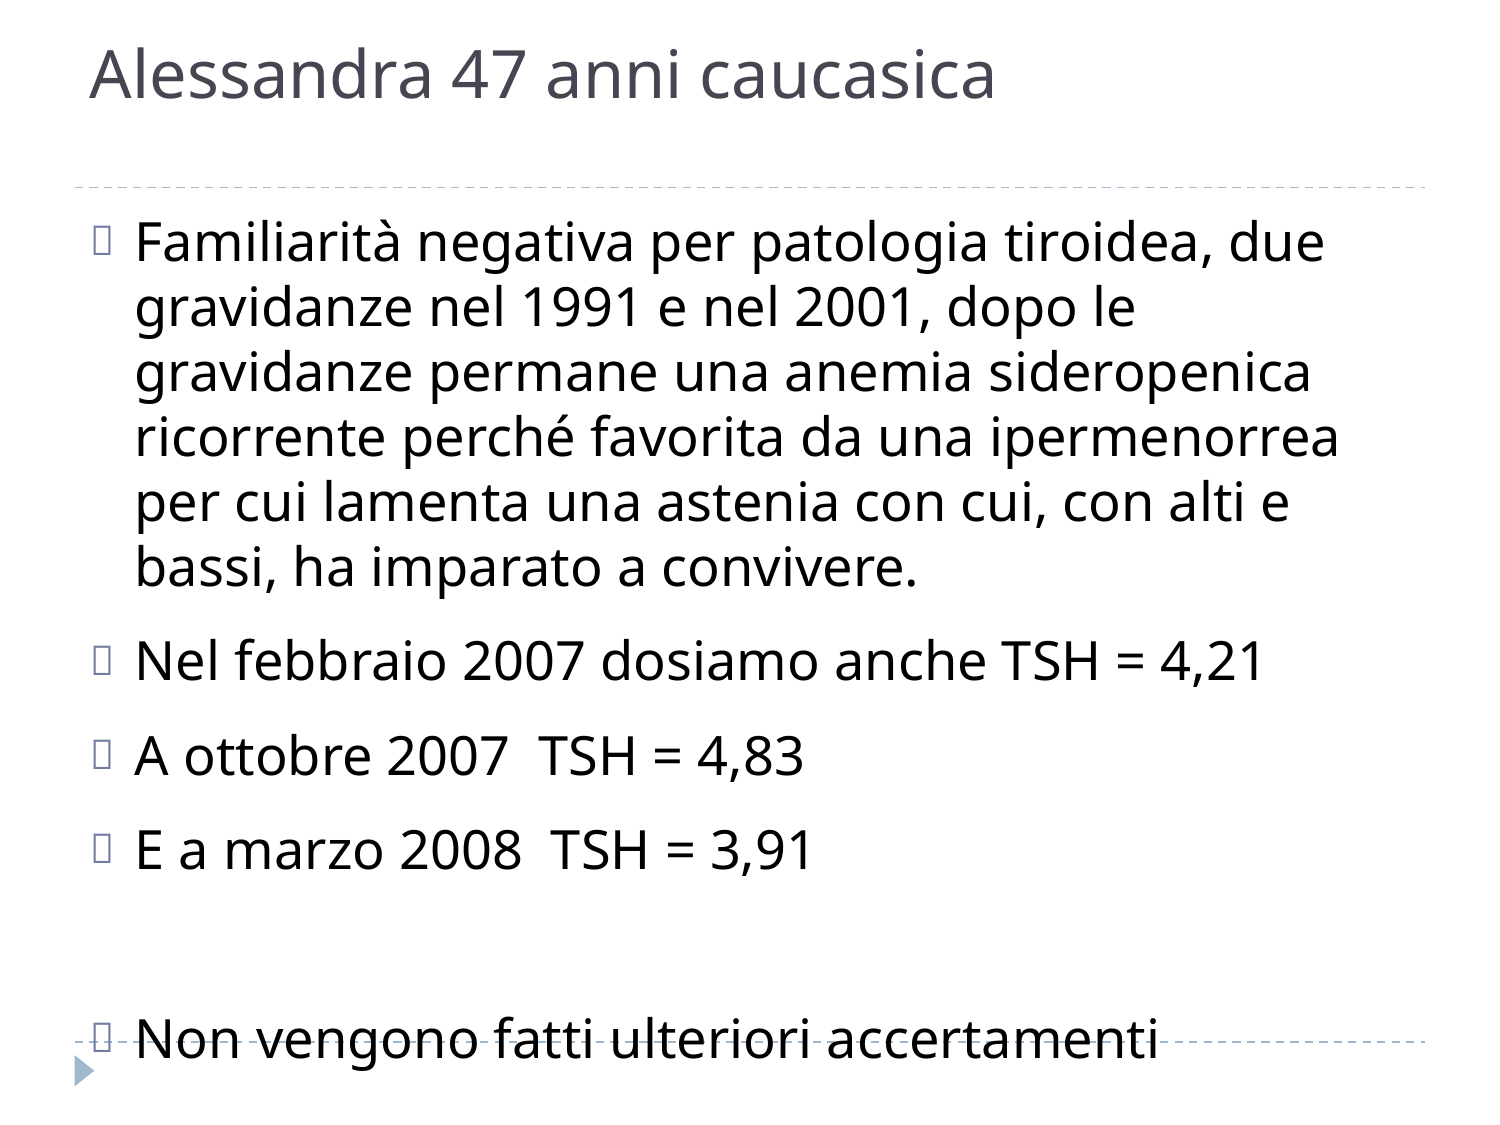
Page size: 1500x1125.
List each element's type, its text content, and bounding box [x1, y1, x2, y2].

title Alessandra 47 anni caucasica [75, 24, 1425, 188]
list Familiarità negativa per patologia tiroidea, due gravidanze nel 1991 e nel 2001, dopo le gravidanze permane una anemia sideropenica ricorrente perché favorita da una ipermenorrea per cui lamenta una astenia con cui, con alti e bassi, ha imparato a convivere. Nel febbraio 2007 dosiamo anche TSH = 4,21 A ottobre 2007 TSH = 4,83 E a marzo 2008 TSH = 3,91 Non vengono fatti ulteriori accertamenti [75, 200, 1425, 1010]
